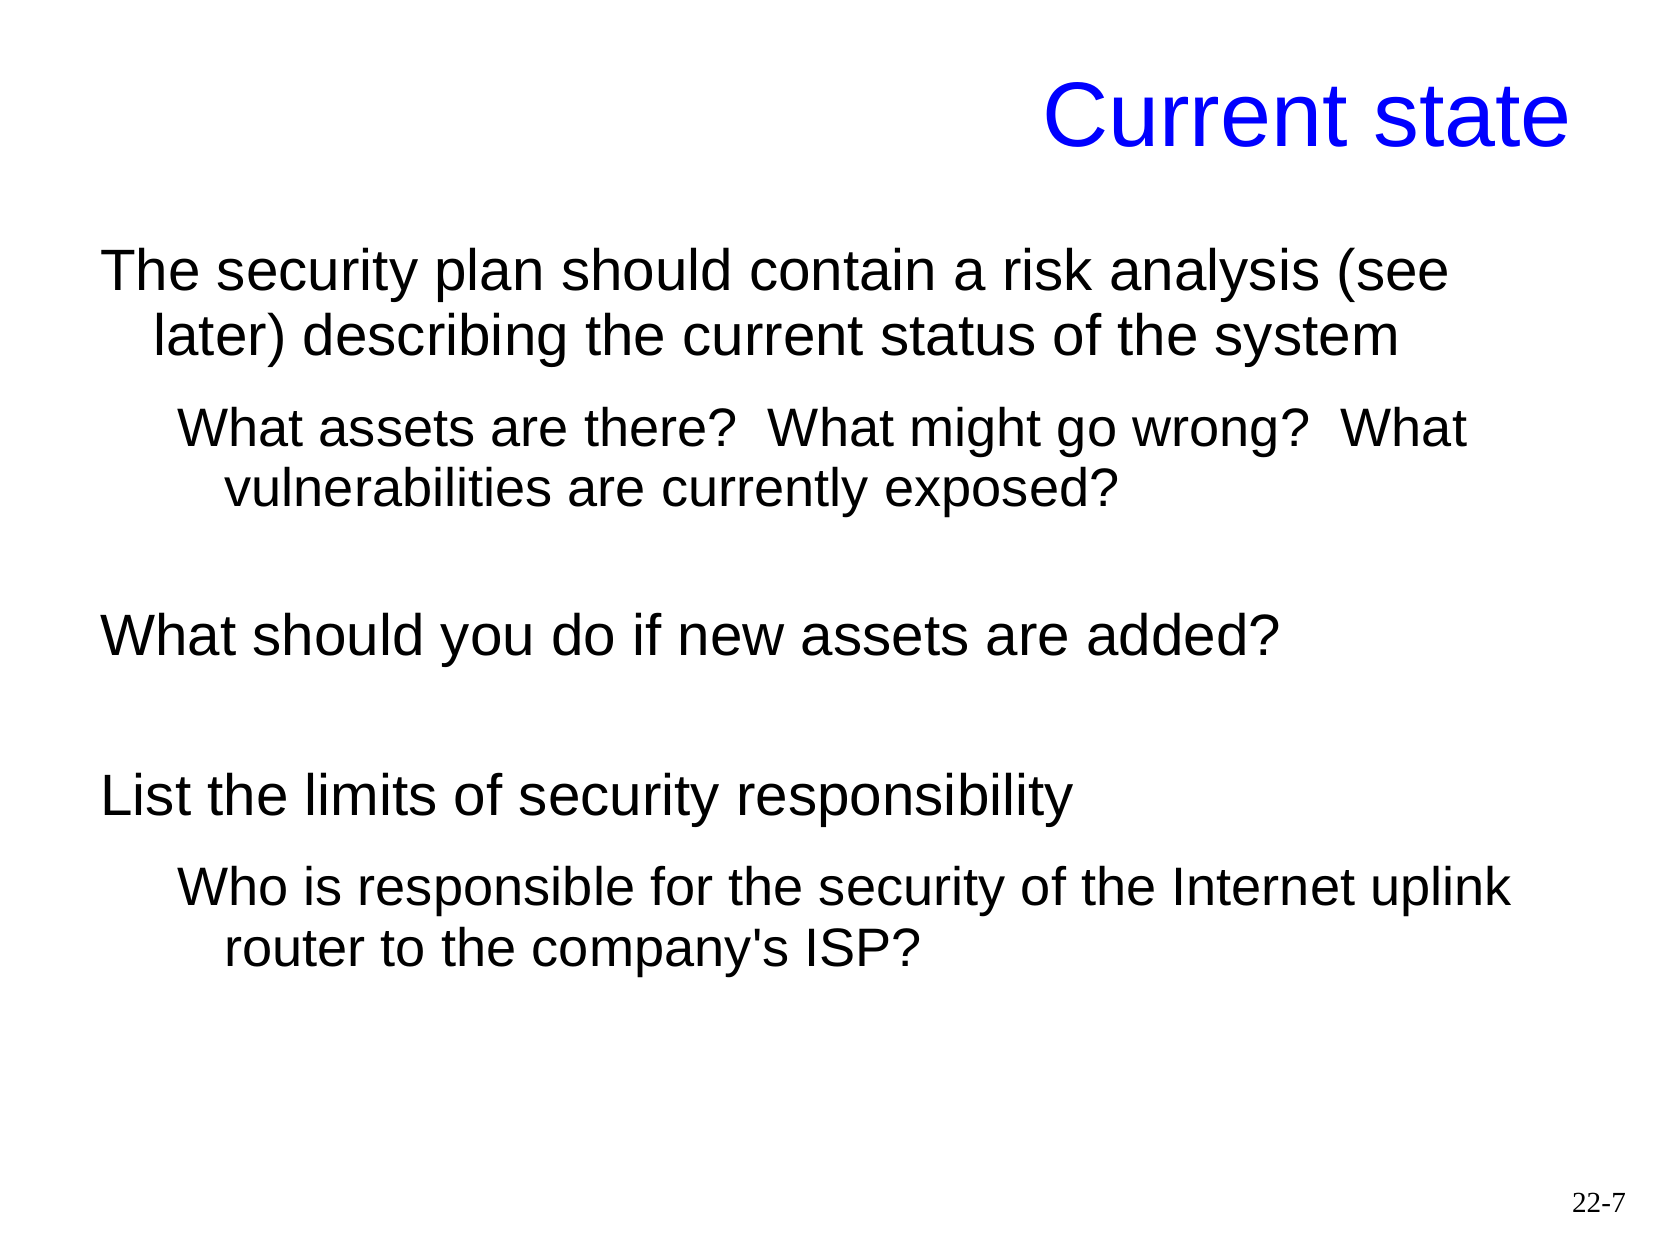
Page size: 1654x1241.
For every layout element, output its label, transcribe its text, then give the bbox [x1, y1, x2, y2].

list The security plan should contain a risk analysis (see later) describing the current status of the system What assets are there? What might go wrong? What vulnerabilities are currently exposed? What should you do if new assets are added? List the limits of security responsibility Who is responsible for the security of the Internet uplink router to the company's ISP? [82, 237, 1571, 1156]
title Current state [84, 18, 1573, 211]
